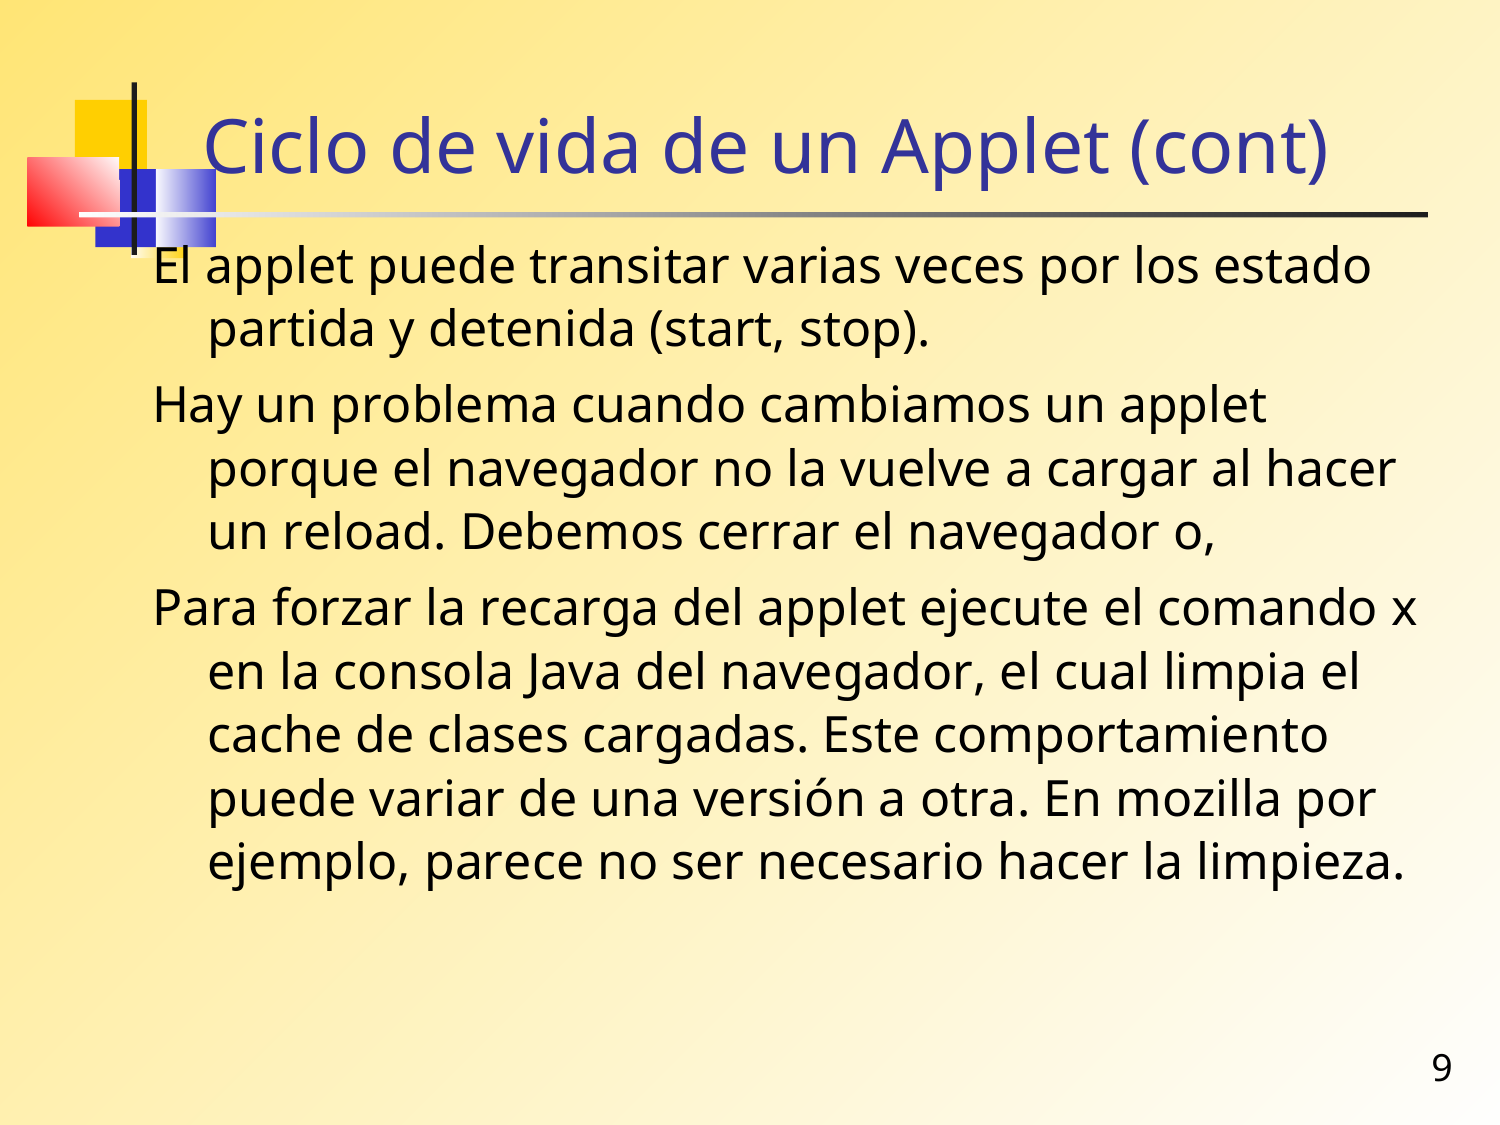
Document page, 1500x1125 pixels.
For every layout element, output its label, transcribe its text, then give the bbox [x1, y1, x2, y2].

title Ciclo de vida de un Applet (cont)‏ [187, 37, 1466, 201]
list El applet puede transitar varias veces por los estado partida y detenida (start, stop). Hay un problema cuando cambiamos un applet porque el navegador no la vuelve a cargar al hacer un reload. Debemos cerrar el navegador o, Para forzar la recarga del applet ejecute el comando x en la consola Java del navegador, el cual limpia el cache de clases cargadas. Este comportamiento puede variar de una versión a otra. En mozilla por ejemplo, parece no ser necesario hacer la limpieza. [137, 224, 1463, 863]
